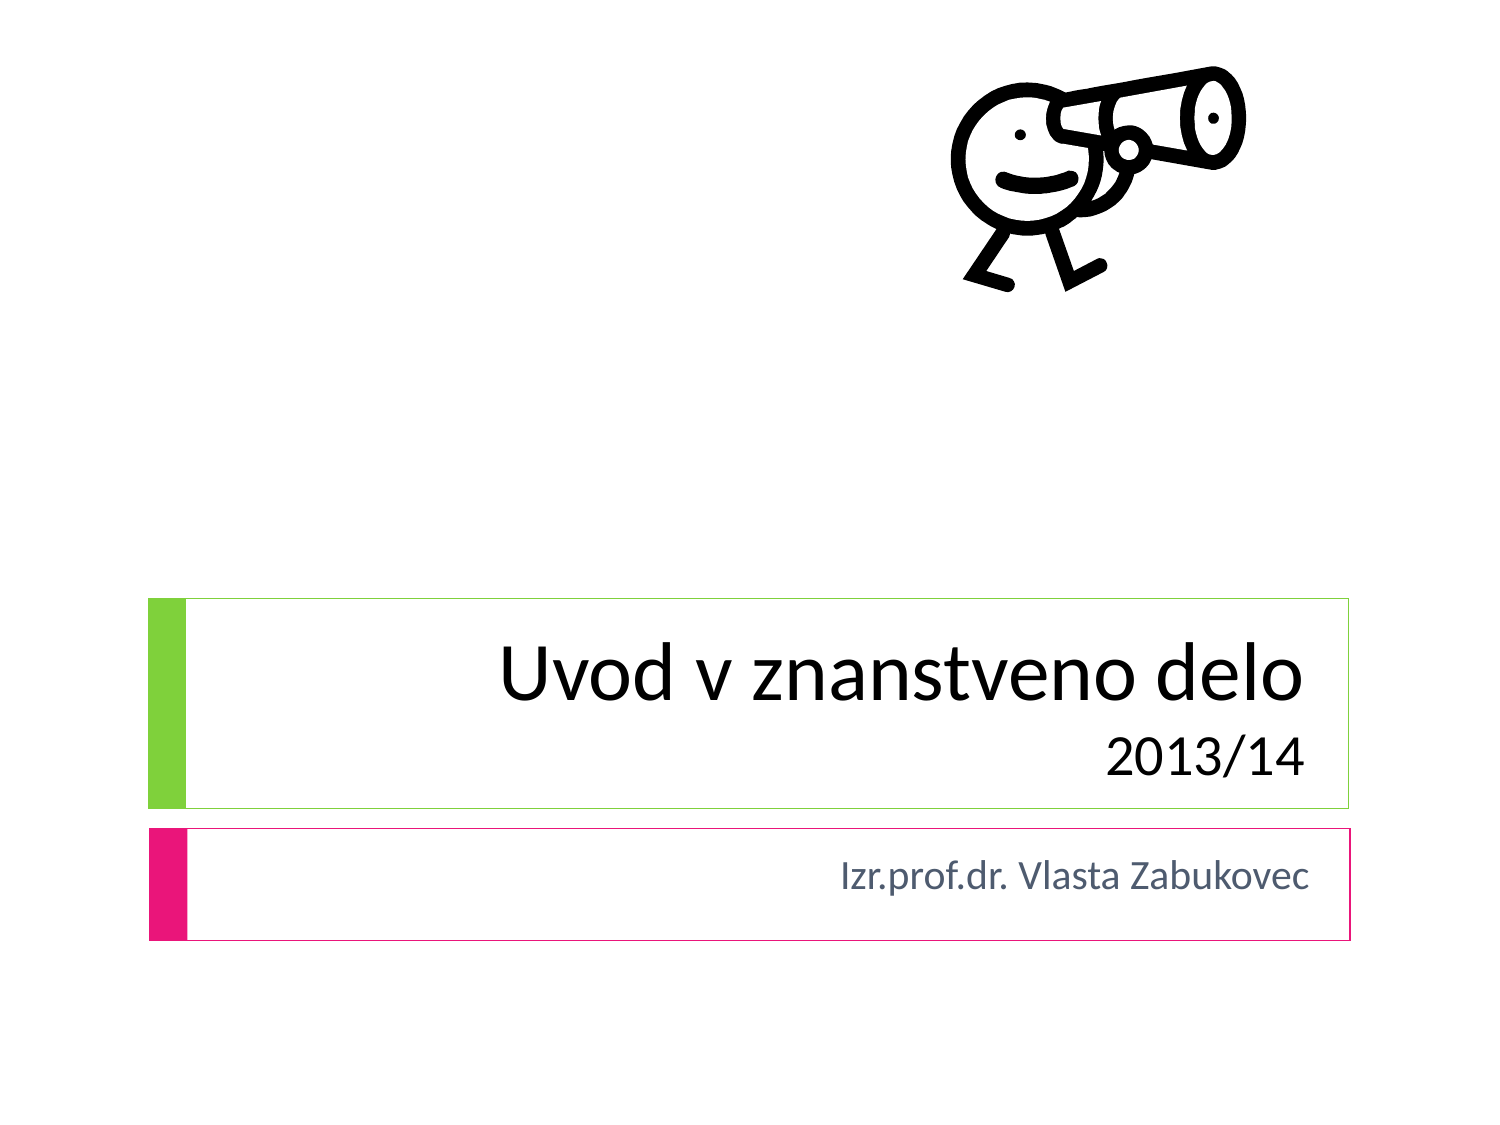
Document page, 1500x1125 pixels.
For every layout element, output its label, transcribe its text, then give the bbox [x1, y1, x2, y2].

text_box Izr.prof.dr. Vlasta Zabukovec [200, 840, 1326, 929]
title Uvod v znanstveno delo 2013/14 [194, 609, 1320, 795]
picture [950, 66, 1247, 293]
